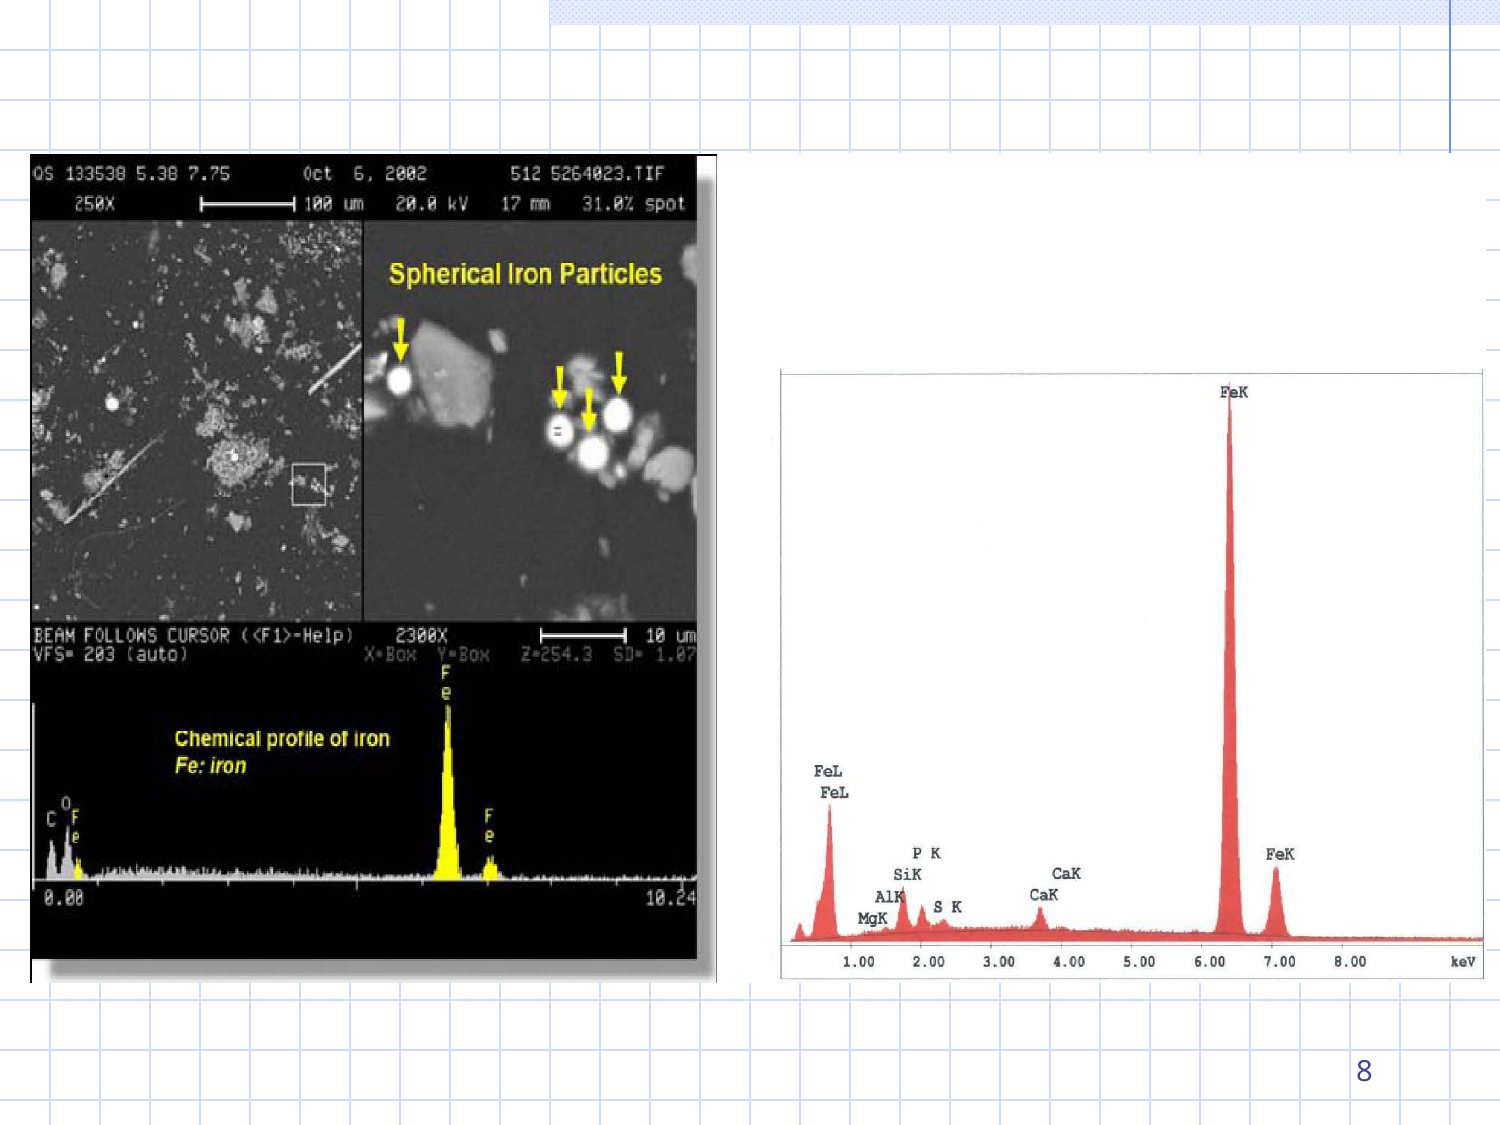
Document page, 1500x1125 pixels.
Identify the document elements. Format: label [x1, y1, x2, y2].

picture [30, 153, 1486, 983]
picture [1451, 0, 1500, 25]
picture [549, 0, 1449, 25]
